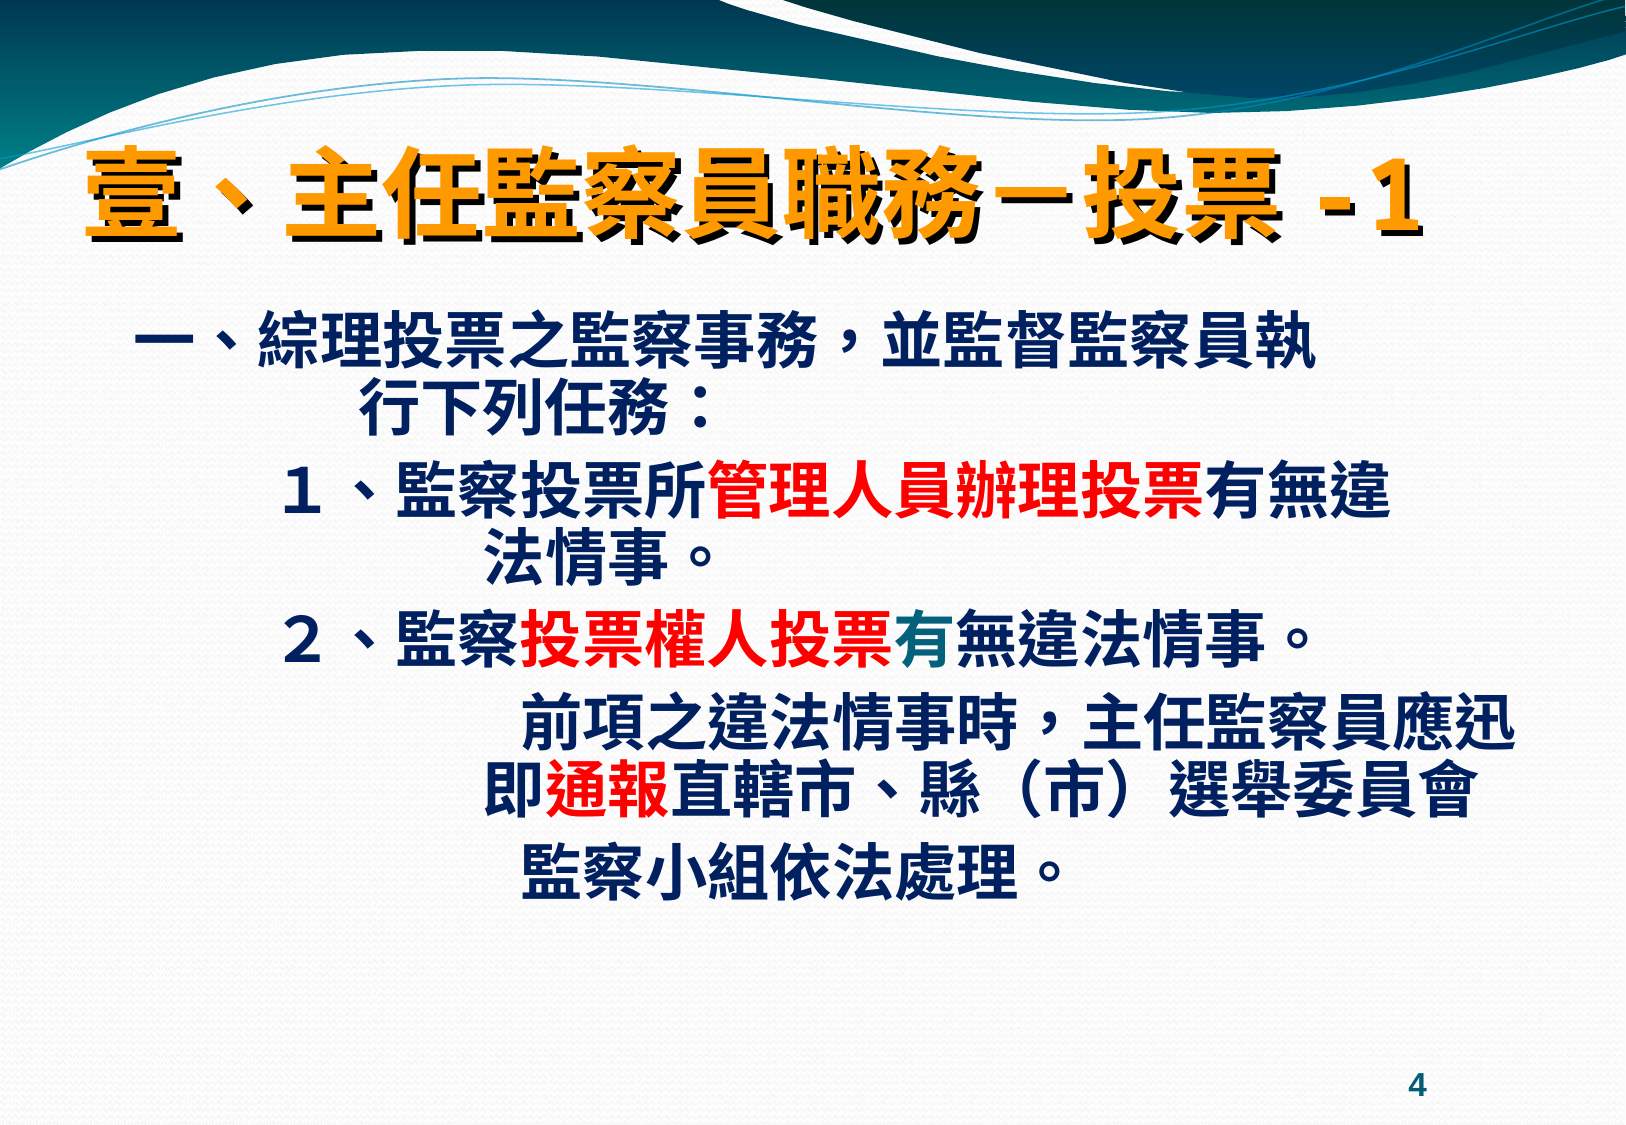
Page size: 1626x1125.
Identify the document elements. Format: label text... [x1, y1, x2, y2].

title 壹、主任監察員職務－投票-1 [81, 106, 1544, 251]
list 一、綜理投票之監察事務，並監督監察員執 行下列任務： １、監察投票所管理人員辦理投票有無違 法情事。 ２、監察投票權人投票有無違法情事。 前項之違法情事時，主任監察員應迅 即通報直轄市、縣（市）選舉委員會 監察小組依法處理。 [81, 302, 1563, 1103]
text_box [1408, 1042, 1544, 1103]
